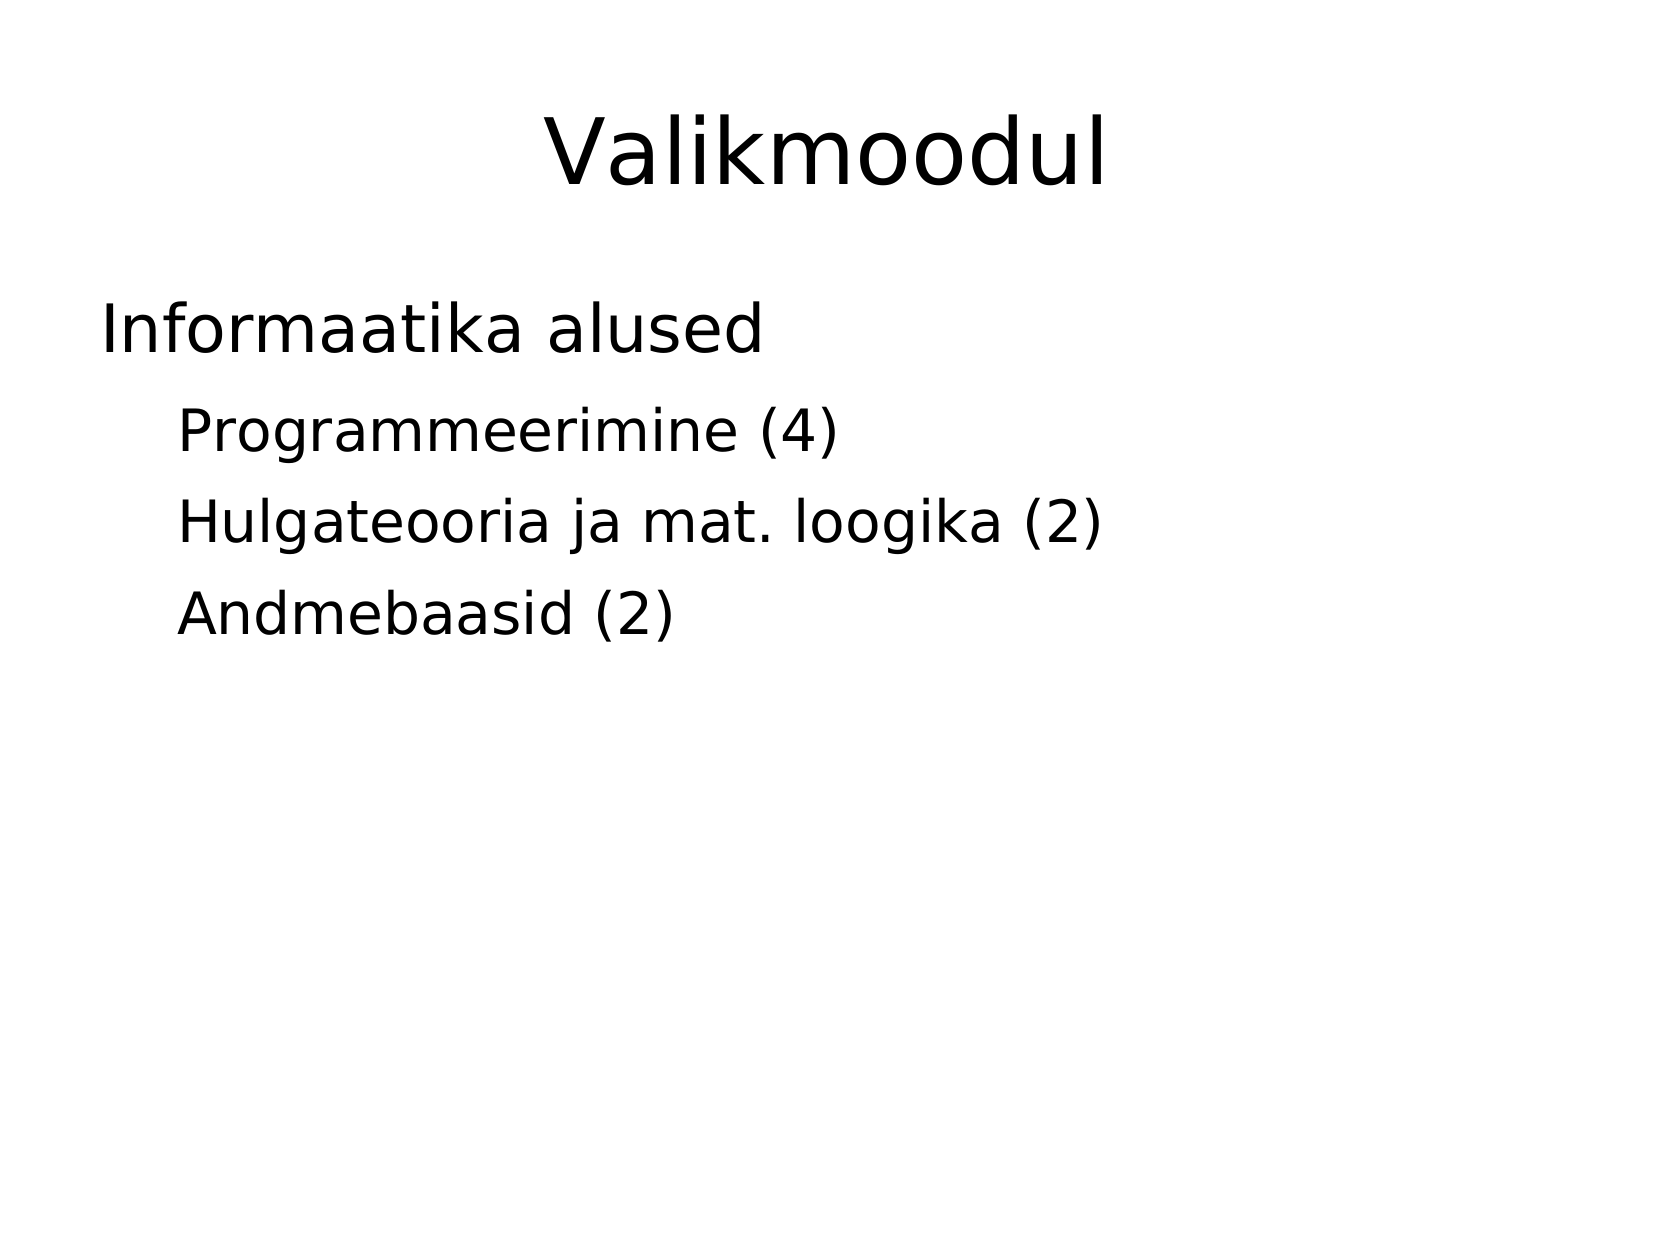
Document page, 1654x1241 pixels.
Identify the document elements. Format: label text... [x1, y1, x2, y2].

title Valikmoodul [82, 49, 1571, 257]
list Informaatika alused Programmeerimine (4) Hulgateooria ja mat. loogika (2) Andmebaasid (2) [82, 290, 1571, 1109]
